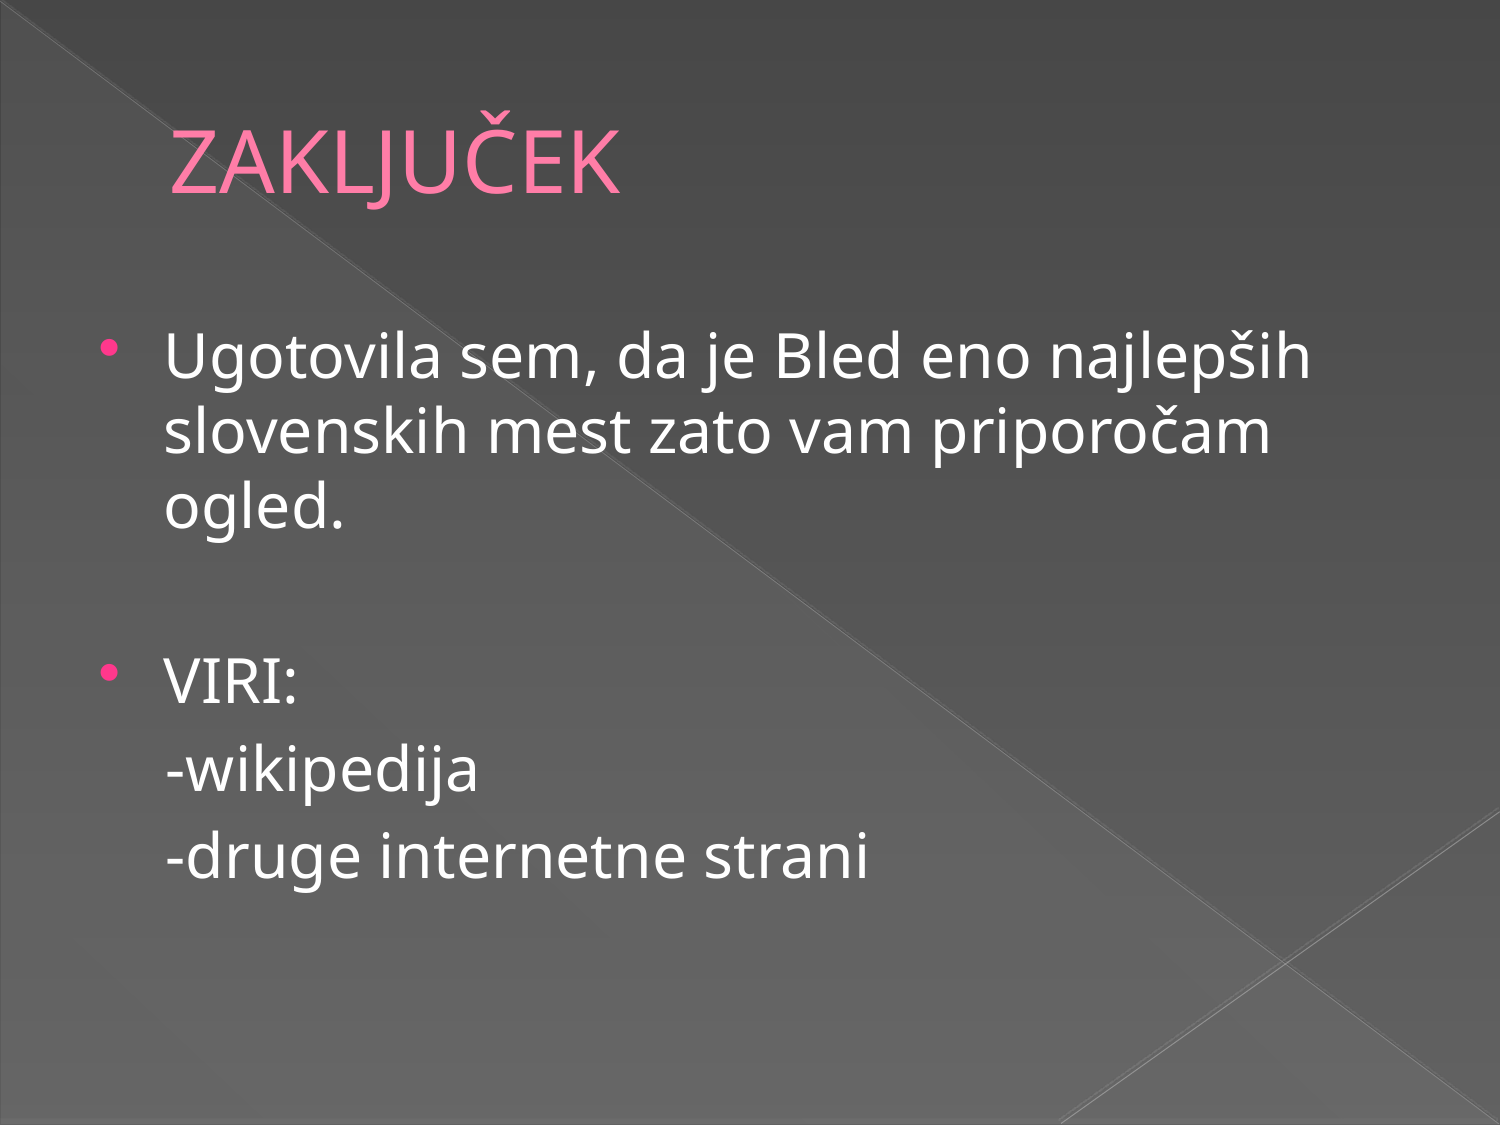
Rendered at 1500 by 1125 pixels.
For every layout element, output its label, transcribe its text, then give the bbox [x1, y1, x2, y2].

title ZAKLJUČEK [75, 43, 1425, 274]
list Ugotovila sem, da je Bled eno najlepših slovenskih mest zato vam priporočam ogled. VIRI: -wikipedija -druge internetne strani [75, 308, 1425, 1059]
